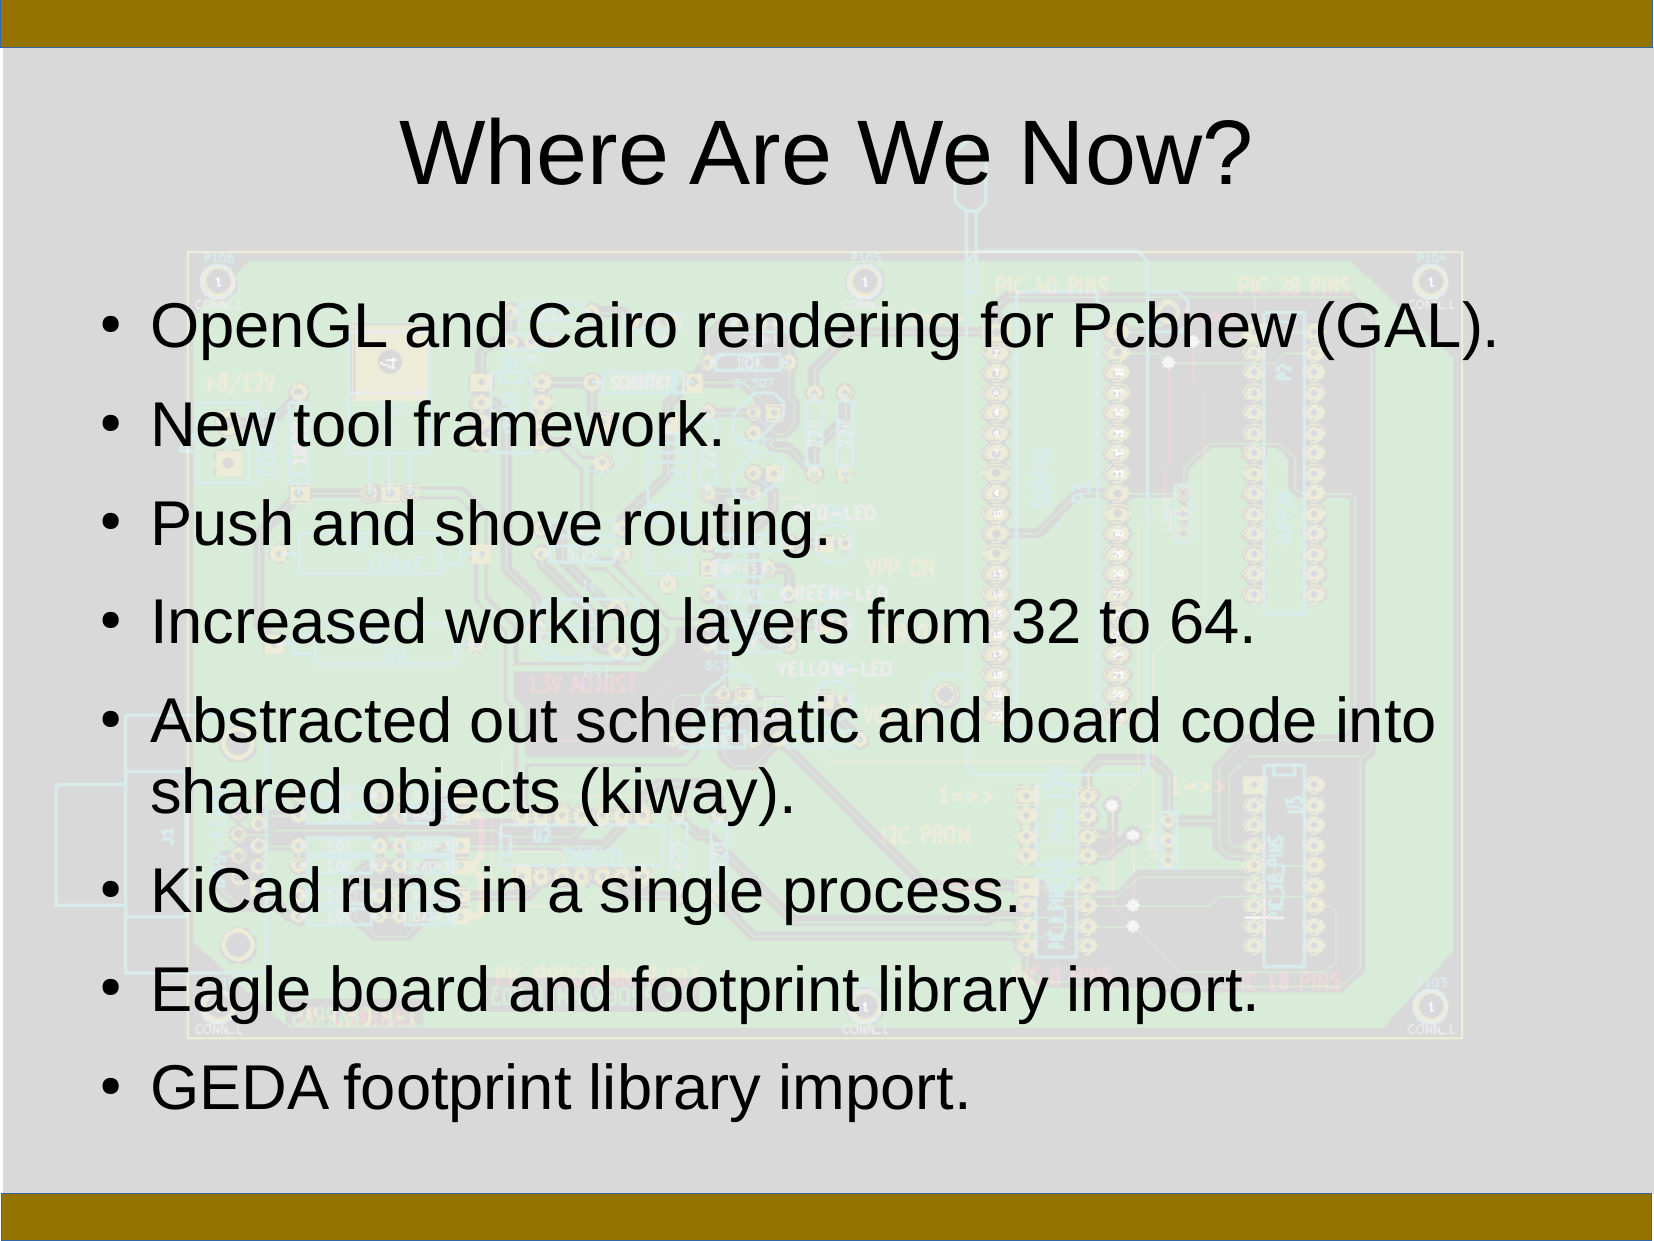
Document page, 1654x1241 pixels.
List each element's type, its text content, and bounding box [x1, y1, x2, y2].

text_box [1, 1193, 1652, 1241]
title Where Are We Now? [82, 49, 1571, 257]
picture [3, 47, 1654, 1194]
text_box [0, 0, 1653, 48]
list OpenGL and Cairo rendering for Pcbnew (GAL). New tool framework. Push and shove routing. Increased working layers from 32 to 64. Abstracted out schematic and board code into shared objects (kiway). KiCad runs in a single process. Eagle board and footprint library import. GEDA footprint library import. [82, 290, 1571, 1141]
